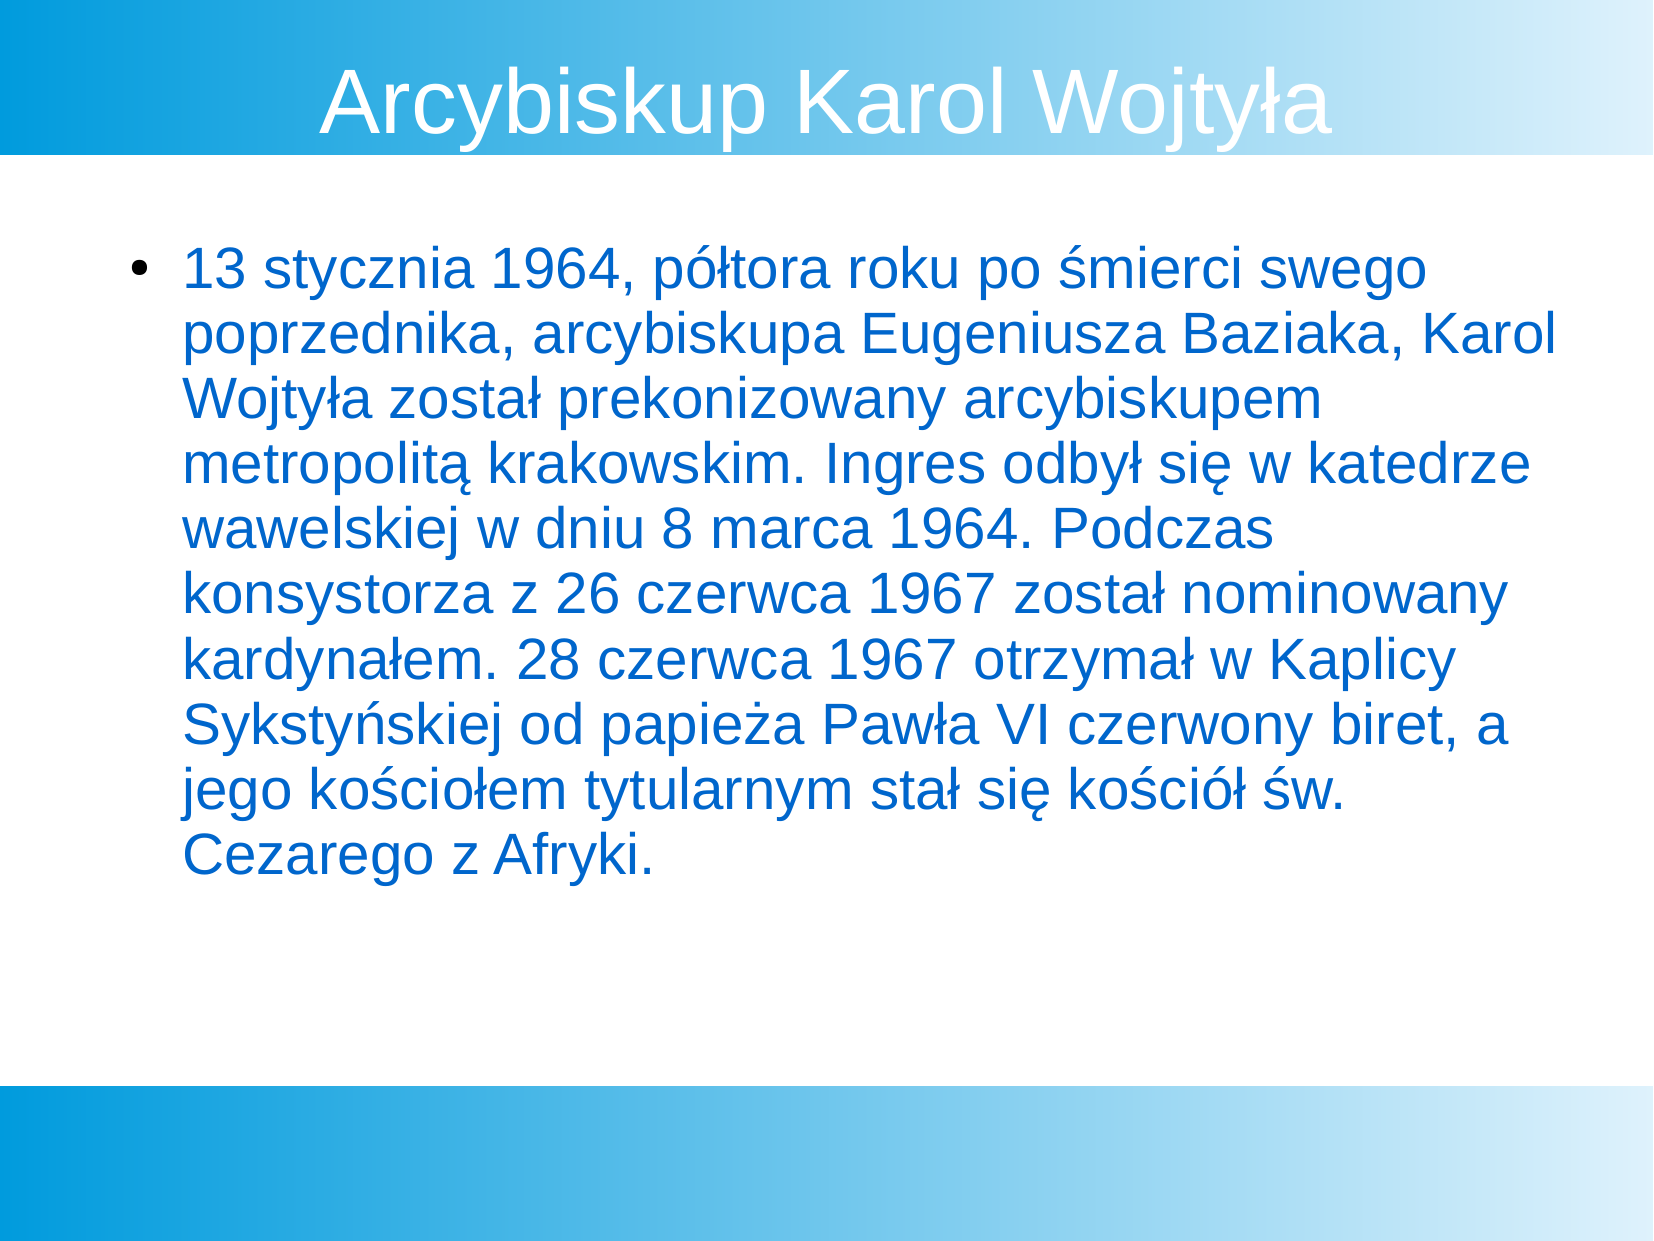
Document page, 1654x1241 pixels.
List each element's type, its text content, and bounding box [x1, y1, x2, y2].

list 13 stycznia 1964, półtora roku po śmierci swego poprzednika, arcybiskupa Eugeniusza Baziaka, Karol Wojtyła został prekonizowany arcybiskupem metropolitą krakowskim. Ingres odbył się w katedrze wawelskiej w dniu 8 marca 1964. Podczas konsystorza z 26 czerwca 1967 został nominowany kardynałem. 28 czerwca 1967 otrzymał w Kaplicy Sykstyńskiej od papieża Pawła VI czerwony biret, a jego kościołem tytularnym stał się kościół św. Cezarego z Afryki. [111, 236, 1600, 956]
title Arcybiskup Karol Wojtyła [82, 49, 1571, 155]
